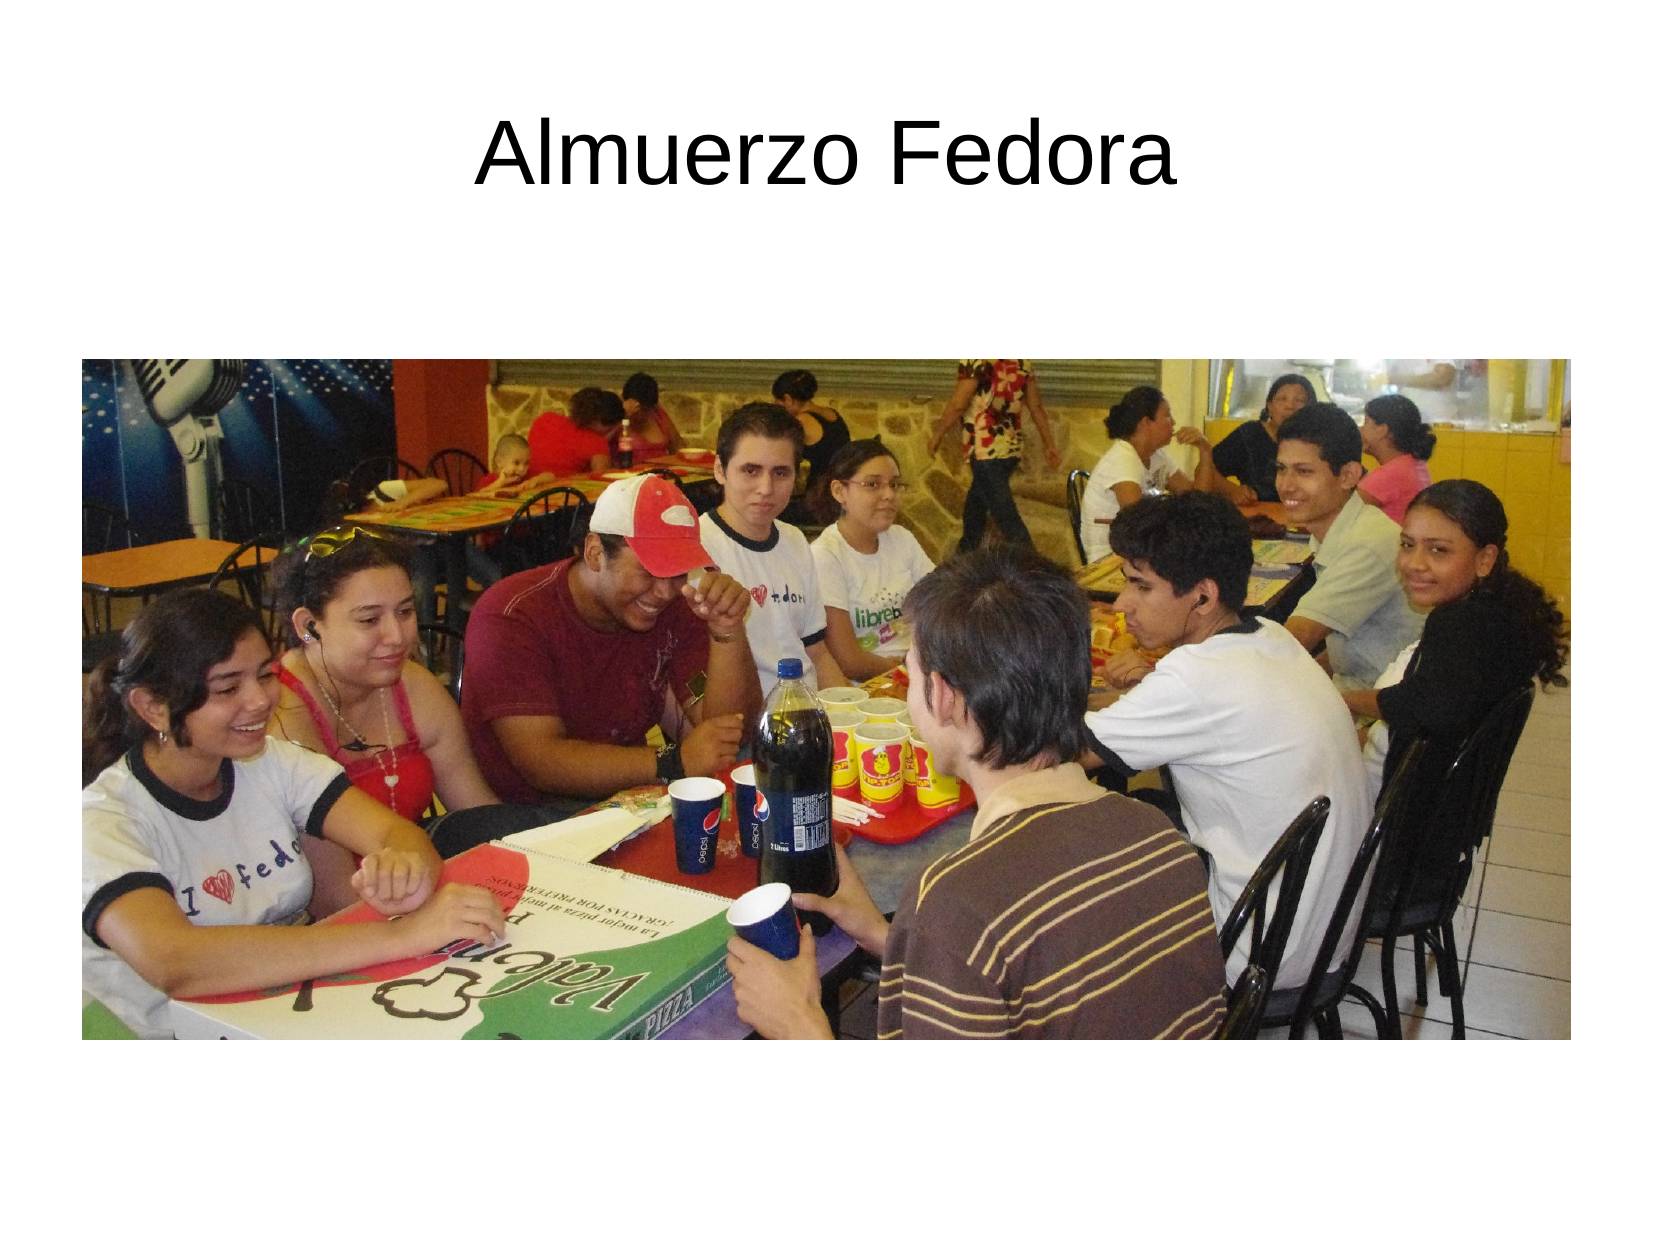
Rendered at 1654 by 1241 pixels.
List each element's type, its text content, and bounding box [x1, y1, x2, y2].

title Almuerzo Fedora [82, 49, 1571, 257]
picture [82, 359, 1571, 1040]
